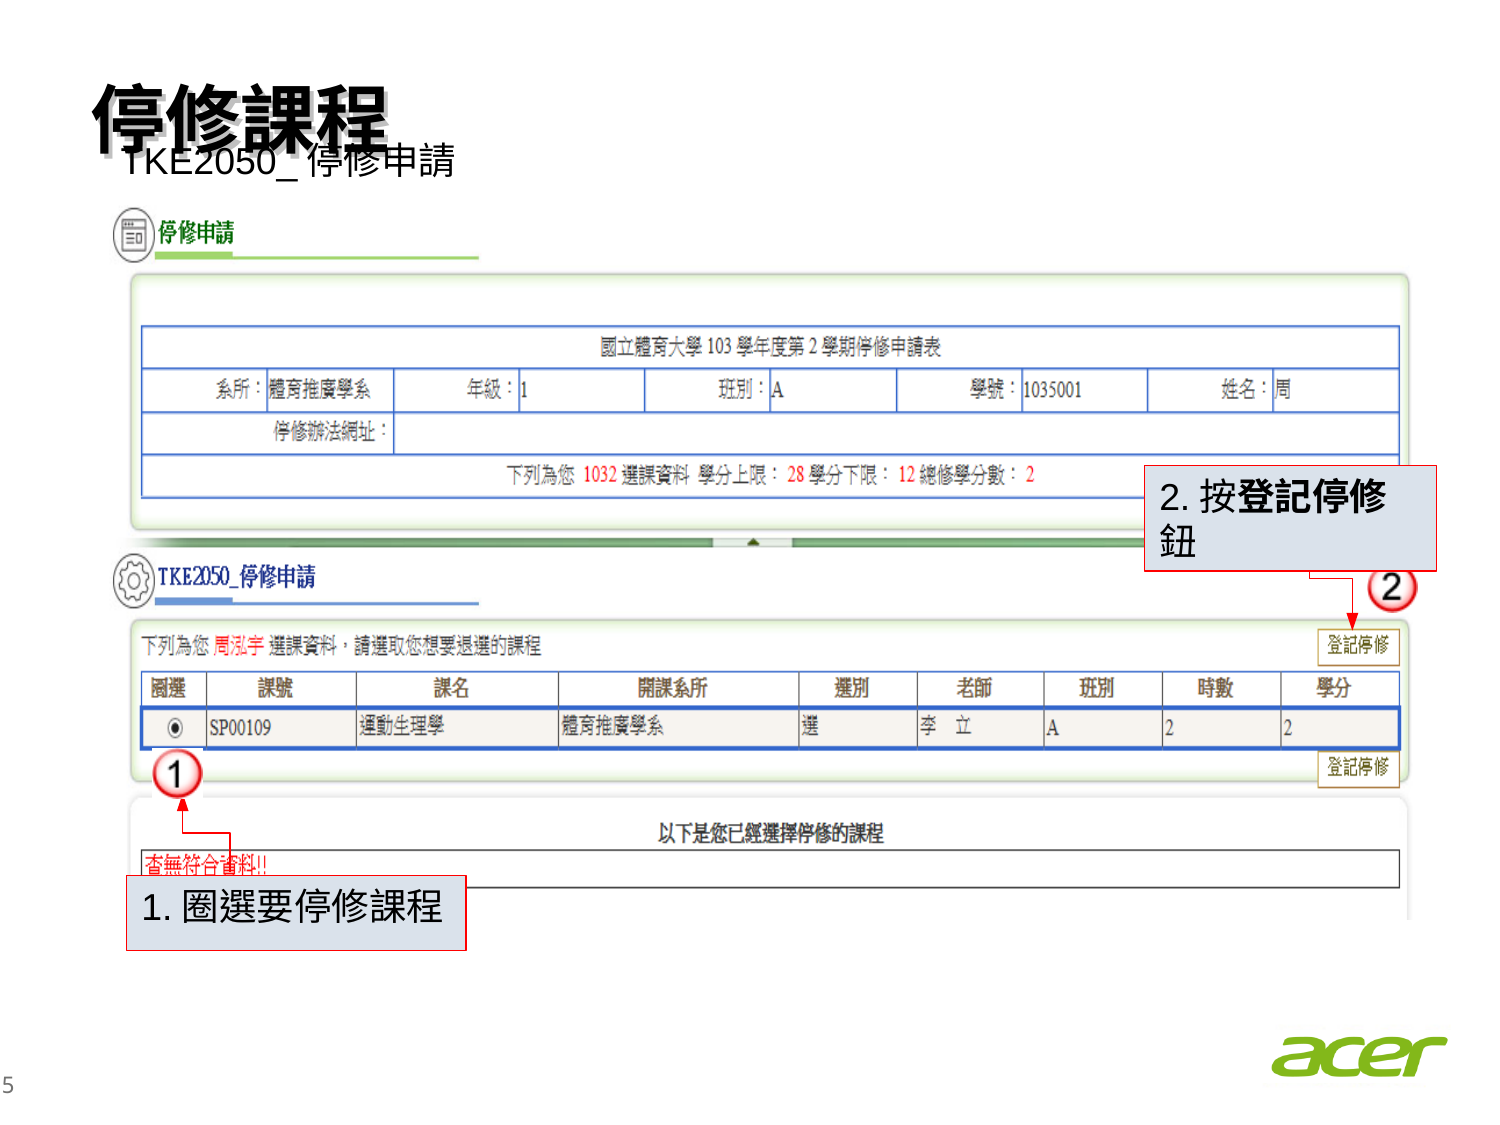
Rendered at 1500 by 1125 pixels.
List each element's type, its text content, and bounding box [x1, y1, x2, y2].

text_box 2.按登記停修鈕 [1144, 465, 1437, 527]
picture [105, 205, 1421, 920]
text_box TKE2050_停修申請 [105, 129, 467, 191]
title 停修課程 [75, 6, 1426, 153]
text_box 4 [0, 1056, 140, 1117]
text_box 1.圈選要停修課程 [126, 875, 467, 951]
